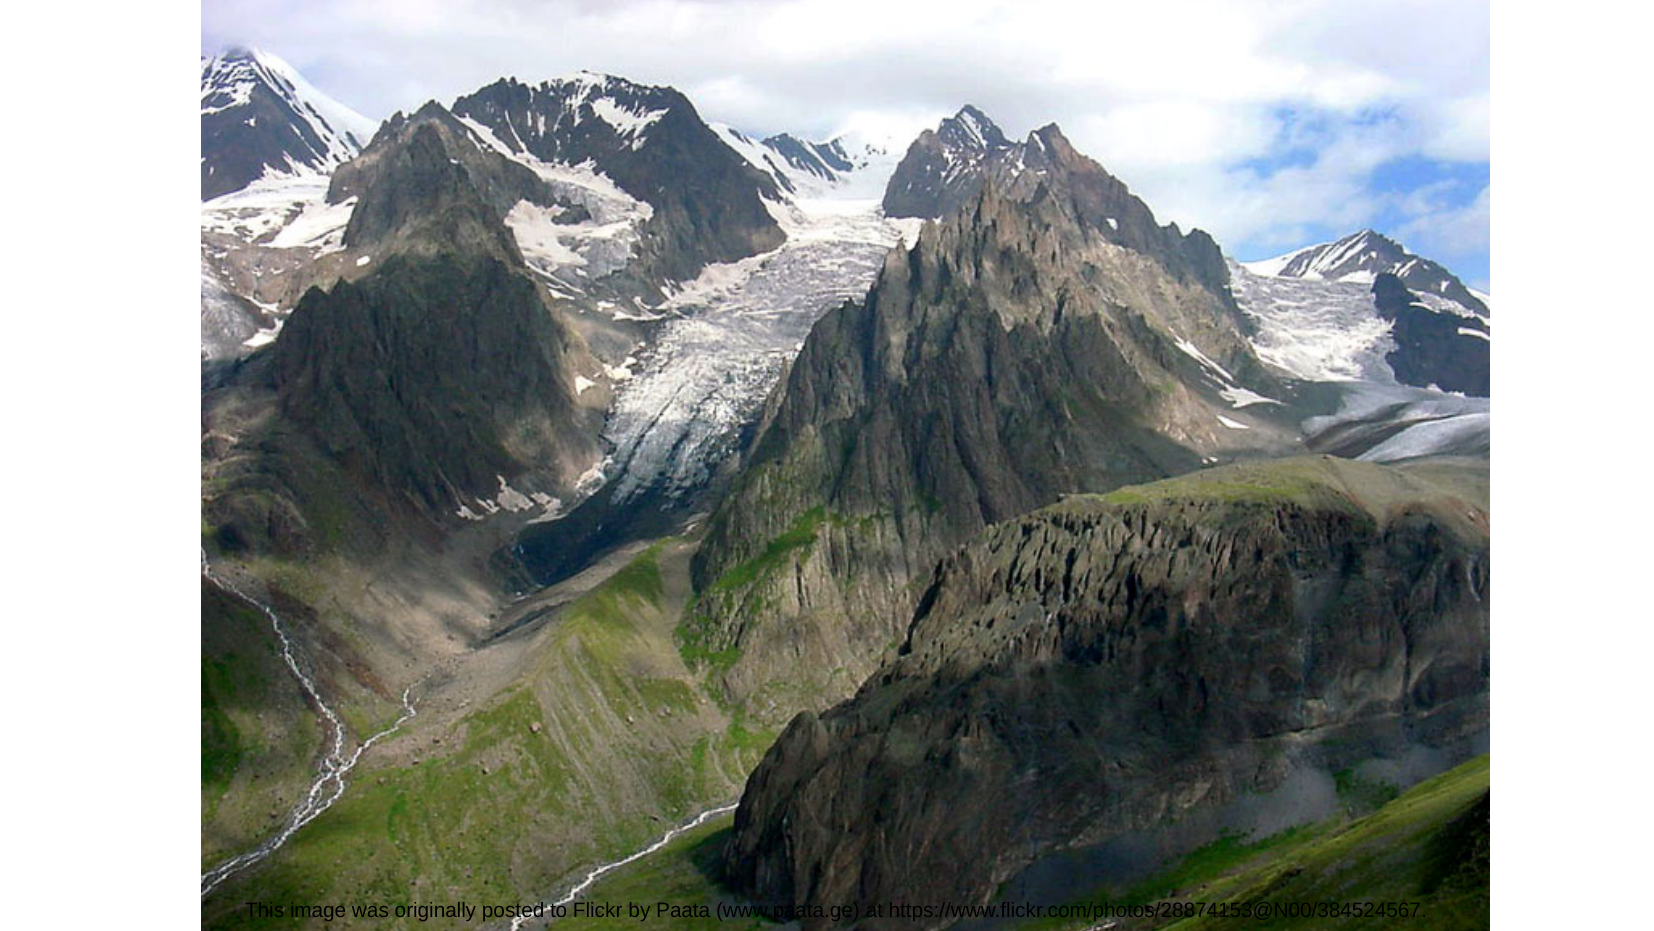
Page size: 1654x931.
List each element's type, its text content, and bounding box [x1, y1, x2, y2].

text_box This image was originally posted to Flickr by Paata (www.paata.ge) at https://www.flickr.com/photos/28874153@N00/384524567. [230, 891, 1484, 930]
picture [201, 0, 1490, 931]
